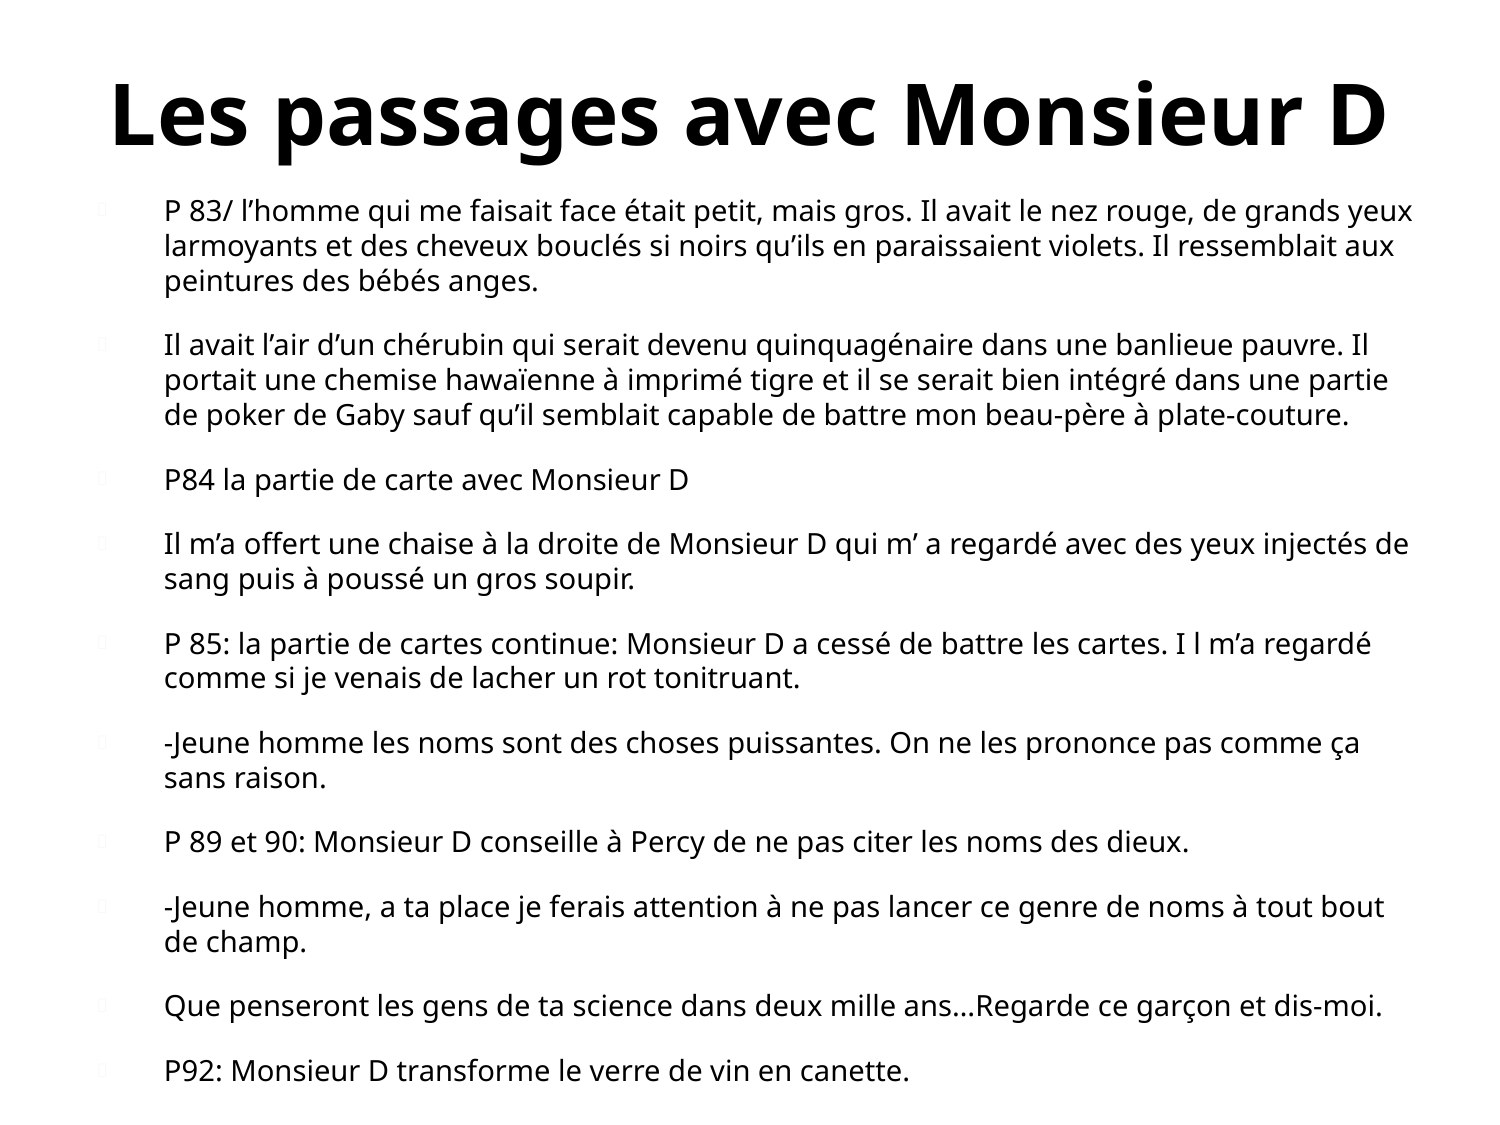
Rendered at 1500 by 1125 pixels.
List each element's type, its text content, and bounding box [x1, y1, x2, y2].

title Les passages avec Monsieur D [75, 45, 1425, 177]
list P 83/ l’homme qui me faisait face était petit, mais gros. Il avait le nez rouge, de grands yeux larmoyants et des cheveux bouclés si noirs qu’ils en paraissaient violets. Il ressemblait aux peintures des bébés anges. Il avait l’air d’un chérubin qui serait devenu quinquagénaire dans une banlieue pauvre. Il portait une chemise hawaïenne à imprimé tigre et il se serait bien intégré dans une partie de poker de Gaby sauf qu’il semblait capable de battre mon beau-père à plate-couture. P84 la partie de carte avec Monsieur D Il m’a offert une chaise à la droite de Monsieur D qui m’ a regardé avec des yeux injectés de sang puis à poussé un gros soupir. P 85: la partie de cartes continue: Monsieur D a cessé de battre les cartes. I l m’a regardé comme si je venais de lacher un rot tonitruant. -Jeune homme les noms sont des choses puissantes. On ne les prononce pas comme ça sans raison. P 89 et 90: Monsieur D conseille à Percy de ne pas citer les noms des dieux. -Jeune homme, a ta place je ferais attention à ne pas lancer ce genre de noms à tout bout de champ. Que penseront les gens de ta science dans deux mille ans…Regarde ce garçon et dis-moi. P92: Monsieur D transforme le verre de vin en canette. [59, 177, 1439, 1125]
